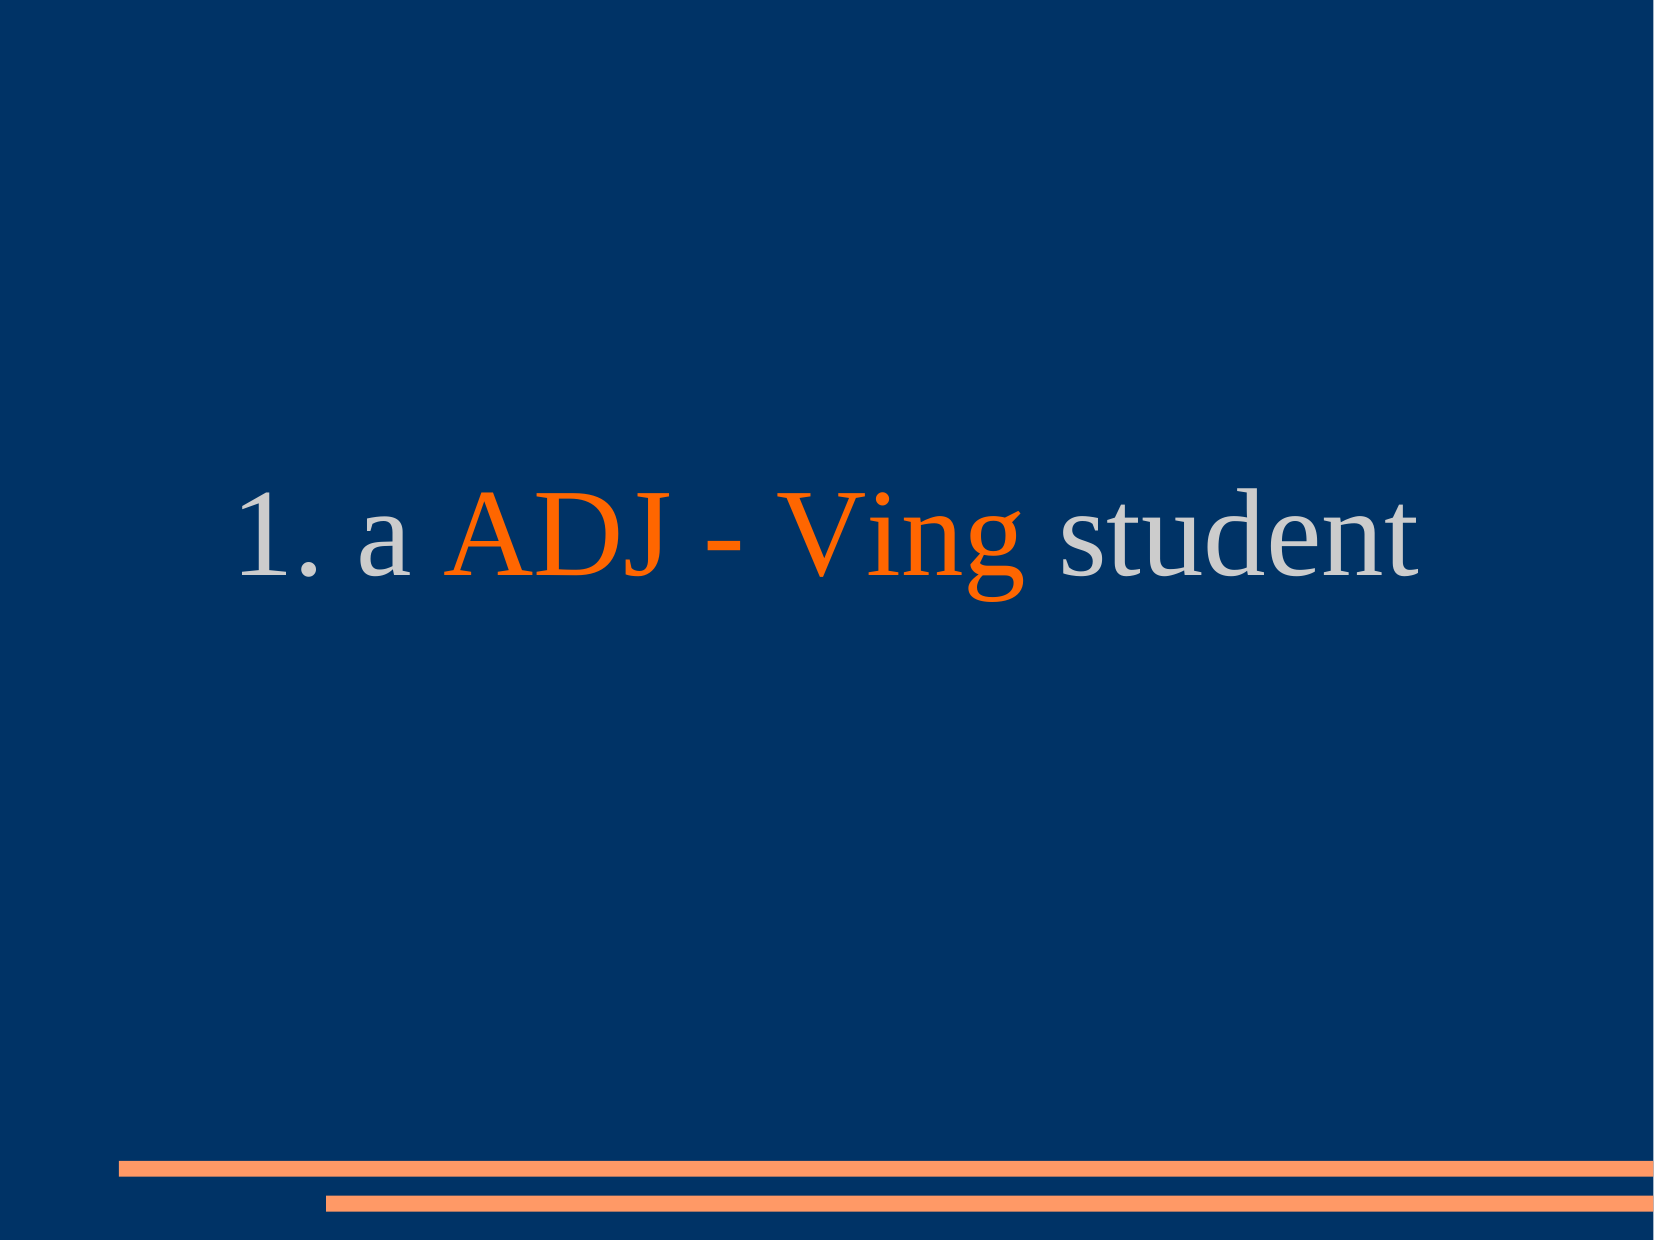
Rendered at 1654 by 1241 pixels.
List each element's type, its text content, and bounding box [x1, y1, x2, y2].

subtitle 1. a ADJ - Ving student [121, 229, 1561, 1241]
